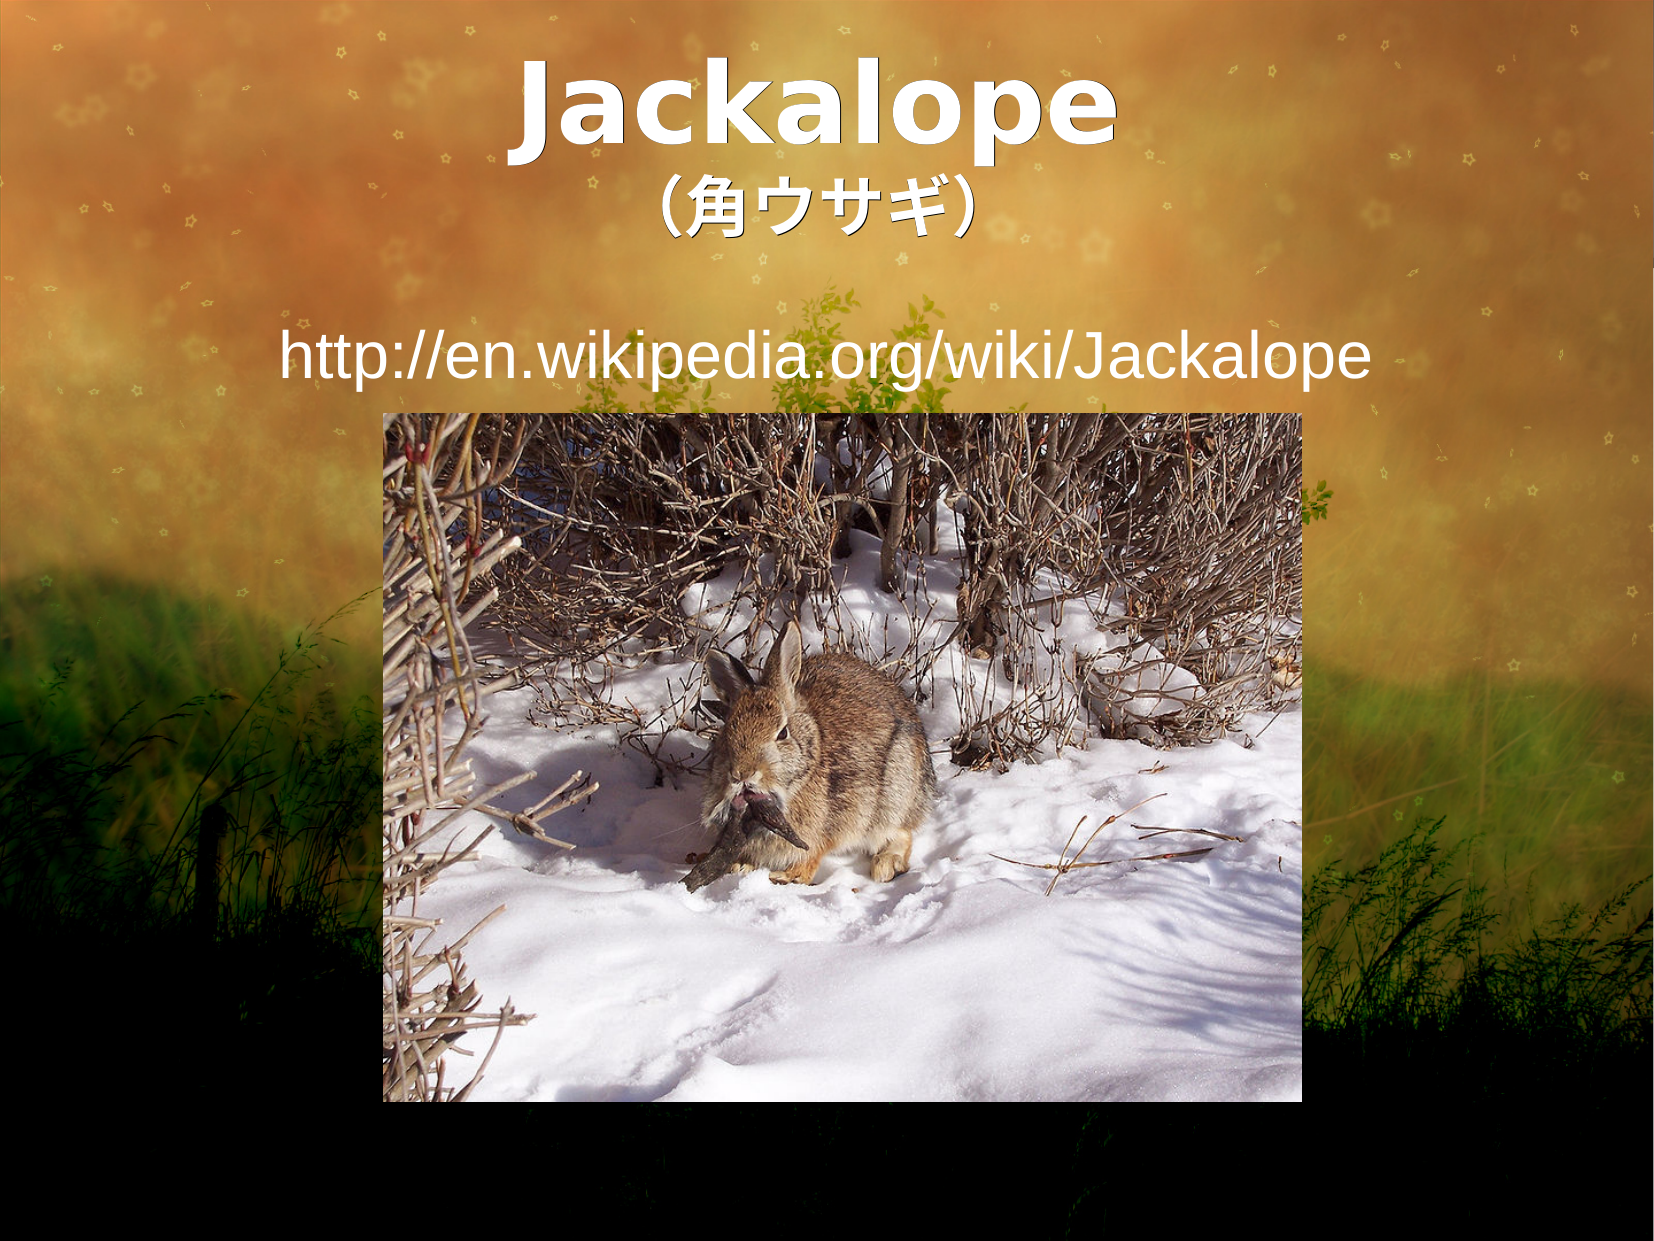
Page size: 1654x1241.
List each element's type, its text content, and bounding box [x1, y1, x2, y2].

subtitle http://en.wikipedia.org/wiki/Jackalope [82, 297, 1571, 414]
picture [0, 0, 1654, 1241]
text_box Jackalope （角ウサギ） [383, 31, 1254, 255]
